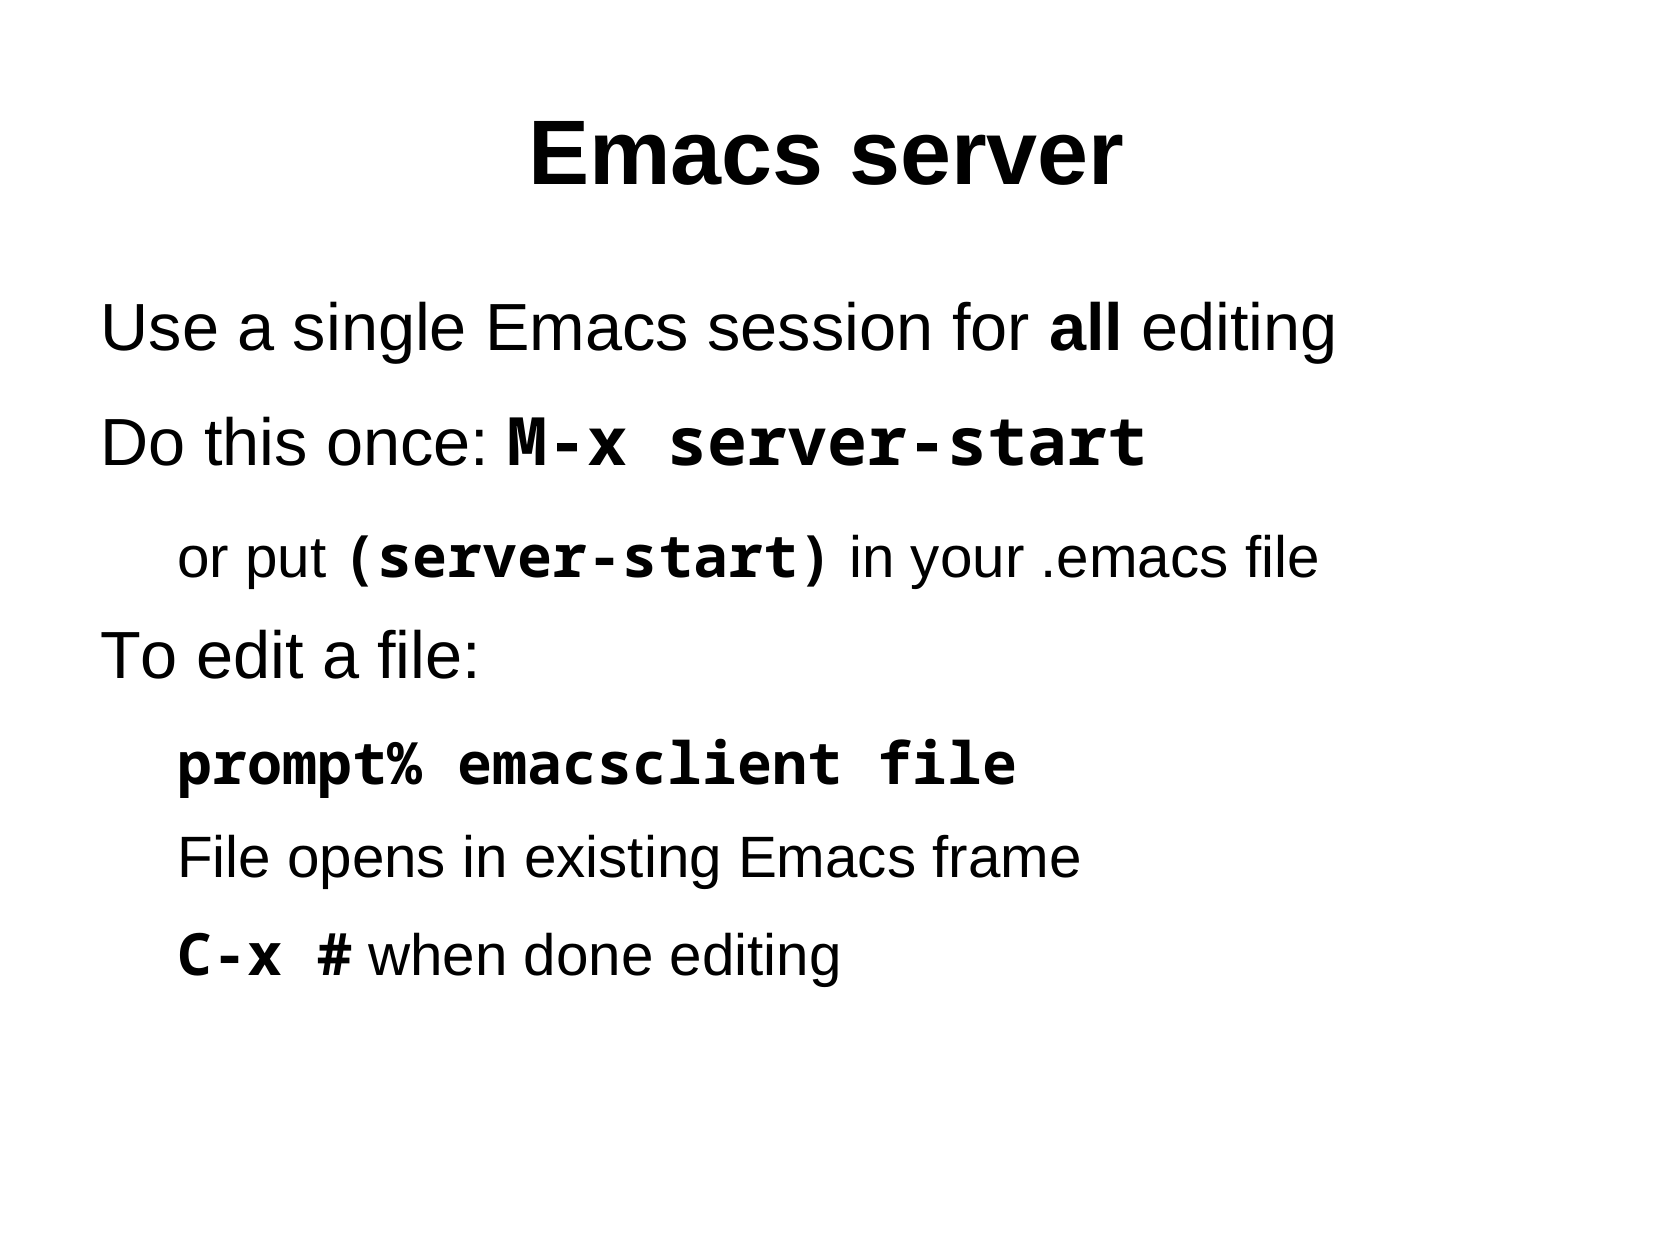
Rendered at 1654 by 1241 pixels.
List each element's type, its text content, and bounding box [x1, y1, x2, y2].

title Emacs server [82, 56, 1571, 250]
list Use a single Emacs session for all editing Do this once: M-x server-start or put (server-start) in your .emacs file To edit a file: prompt% emacsclient file File opens in existing Emacs frame C-x # when done editing [82, 290, 1571, 1094]
